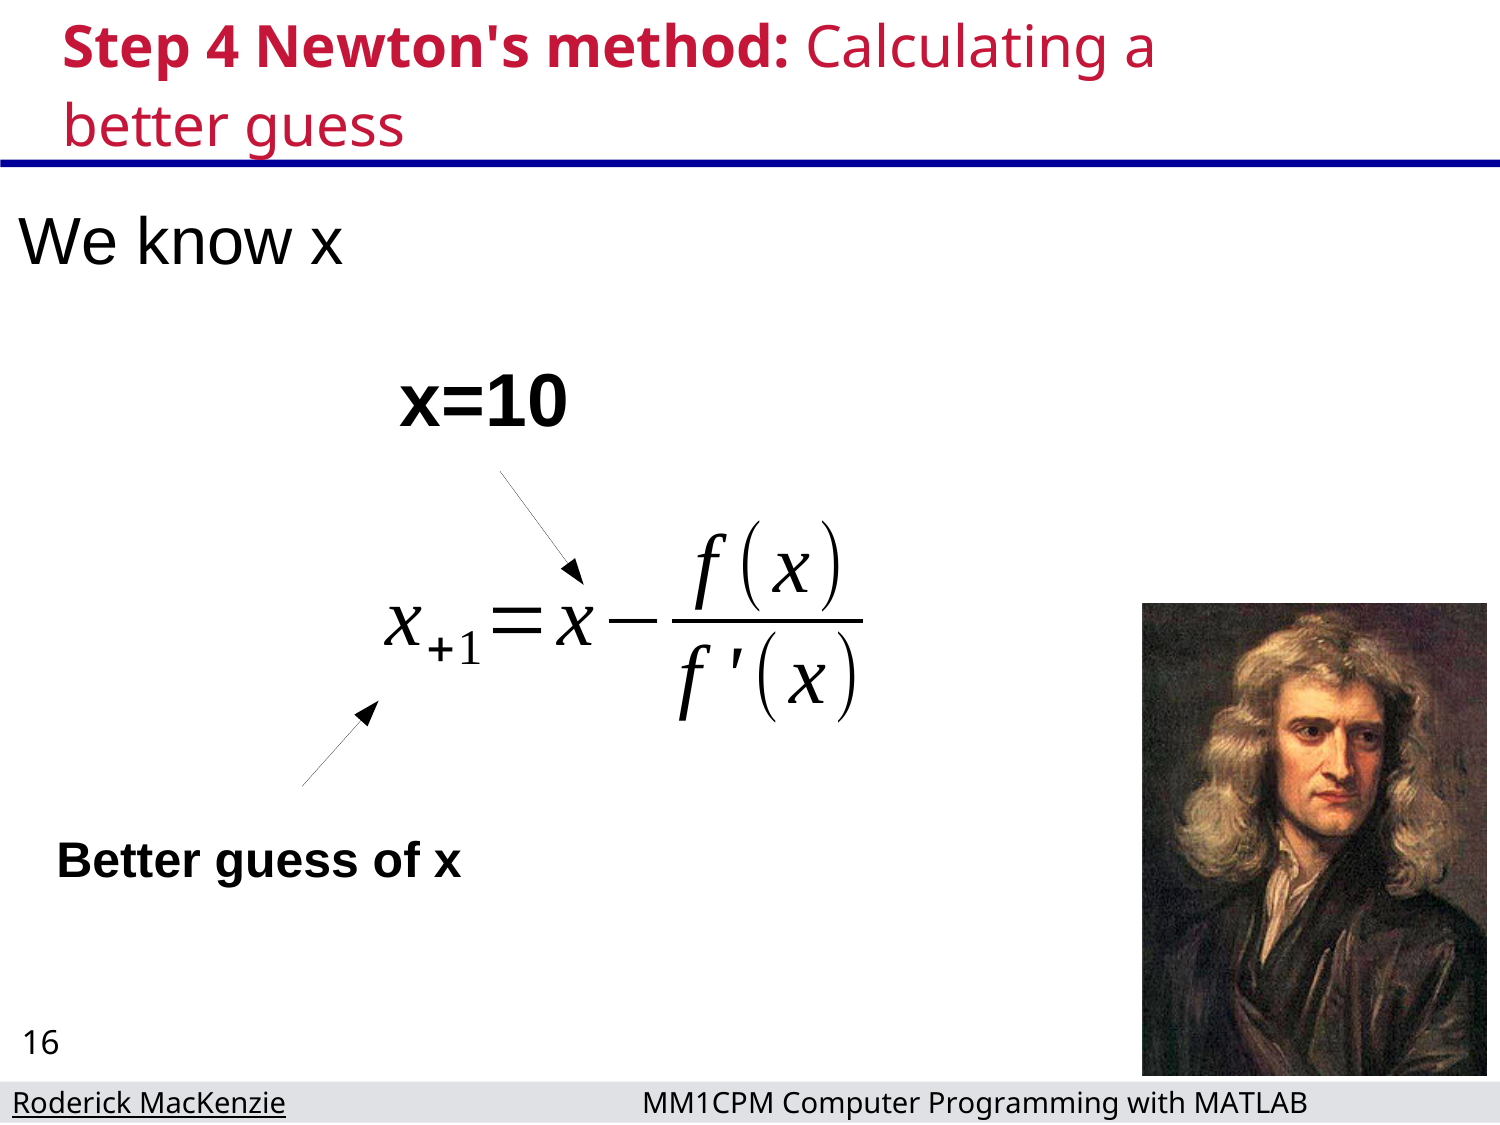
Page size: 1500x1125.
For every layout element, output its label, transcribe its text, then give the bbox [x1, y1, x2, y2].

title Step 4 Newton's method: Calculating a better guess [47, 9, 1286, 161]
text_box We know x [3, 190, 1422, 389]
text_box x=10 [385, 389, 648, 495]
picture [1142, 603, 1487, 1076]
text_box <number> [6, 1013, 222, 1084]
text_box Better guess of x [41, 820, 719, 896]
chart [374, 515, 873, 728]
